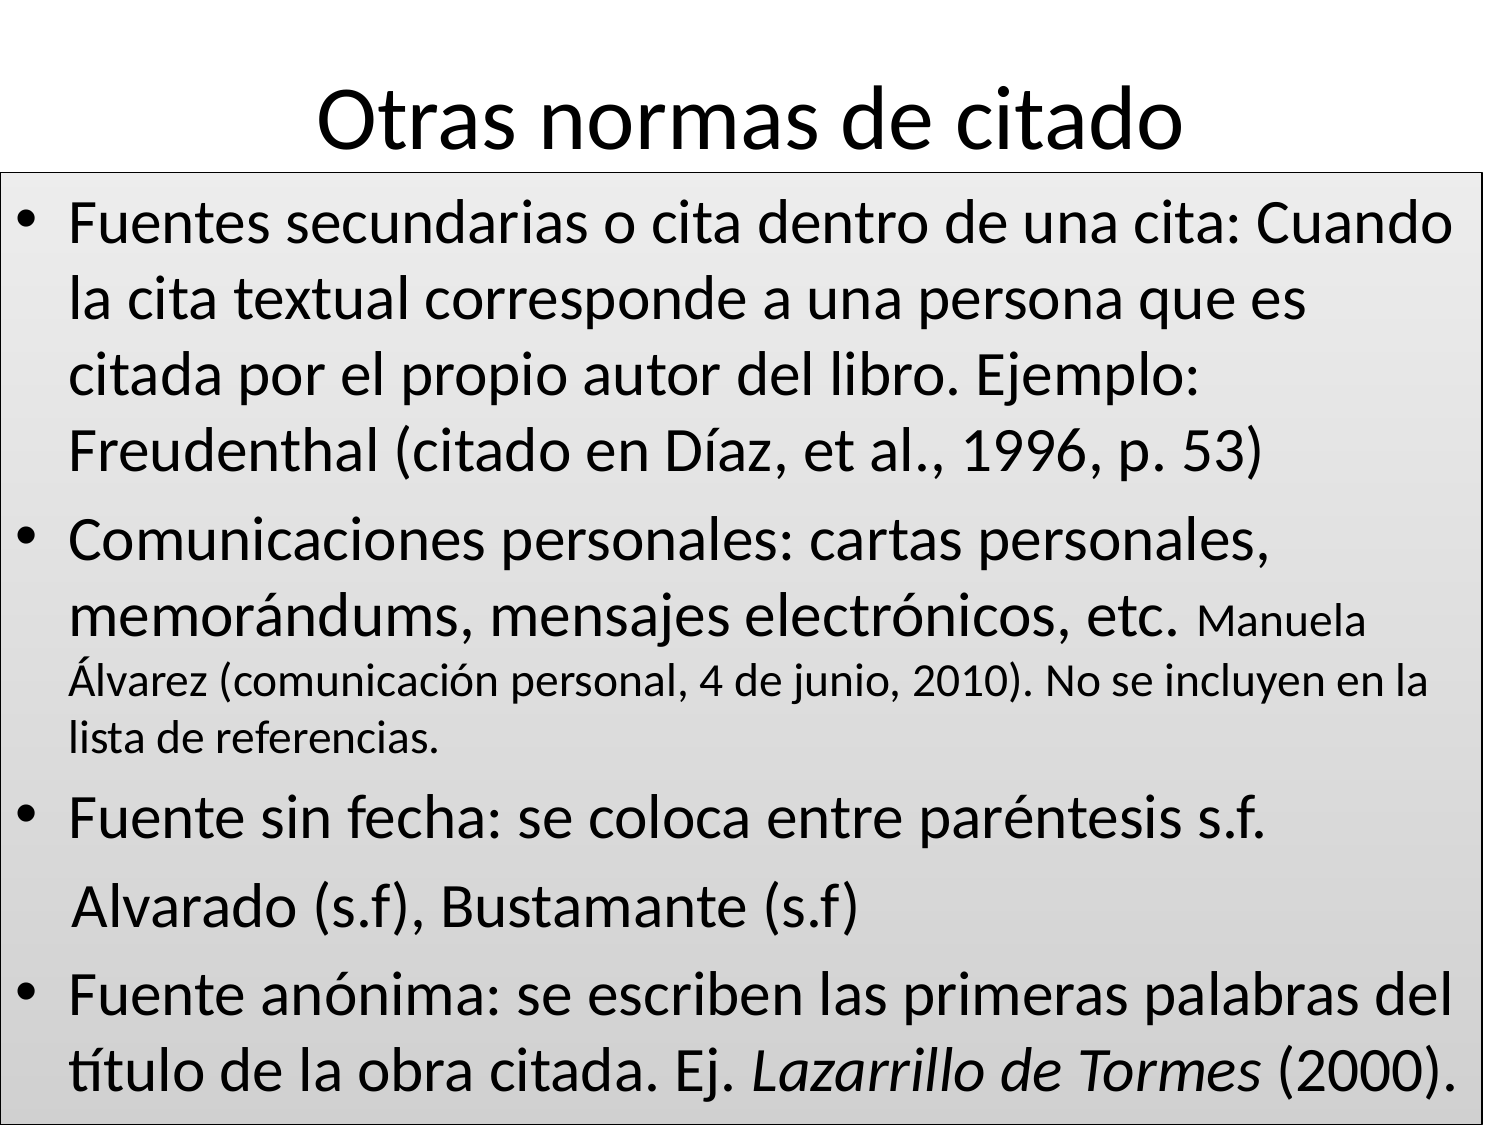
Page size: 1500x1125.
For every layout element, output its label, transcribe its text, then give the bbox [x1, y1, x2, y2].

text_box Otras normas de citado [76, 19, 1427, 172]
text_box Fuentes secundarias o cita dentro de una cita: Cuando la cita textual corresponde a una persona que es citada por el propio autor del libro. Ejemplo: Freudenthal (citado en Díaz, et al., 1996, p. 53) Comunicaciones personales: cartas personales, memorándums, mensajes electrónicos, etc. Manuela Álvarez (comunicación personal, 4 de junio, 2010). No se incluyen en la lista de referencias. Fuente sin fecha: se coloca entre paréntesis s.f. Alvarado (s.f), Bustamante (s.f) Fuente anónima: se escriben las primeras palabras del título de la obra citada. Ej. Lazarrillo de Tormes (2000). [0, 172, 1482, 1125]
